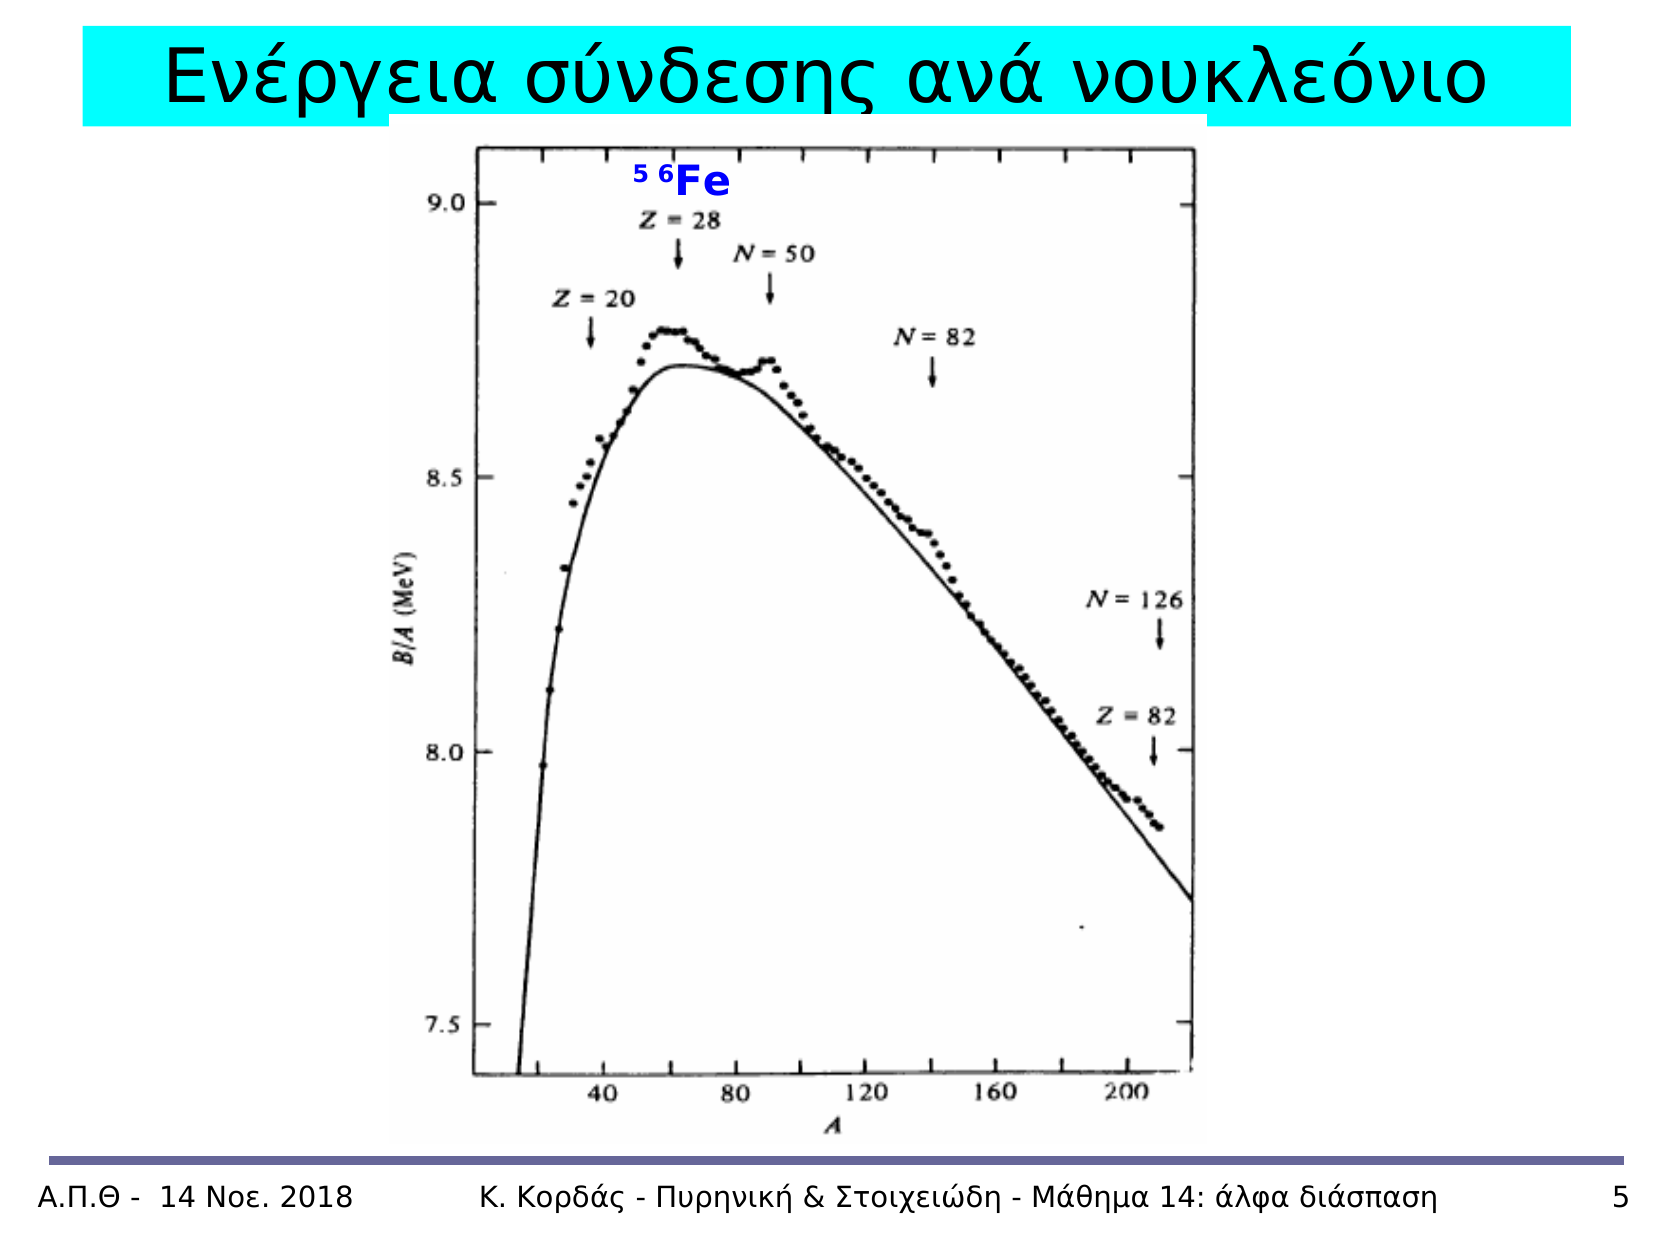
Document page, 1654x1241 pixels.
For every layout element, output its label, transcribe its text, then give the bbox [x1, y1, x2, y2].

title Ενέργεια σύνδεσης ανά νουκλεόνιο [82, 25, 1571, 127]
picture [389, 114, 1207, 1144]
text_box 5 6Fe [617, 149, 794, 282]
